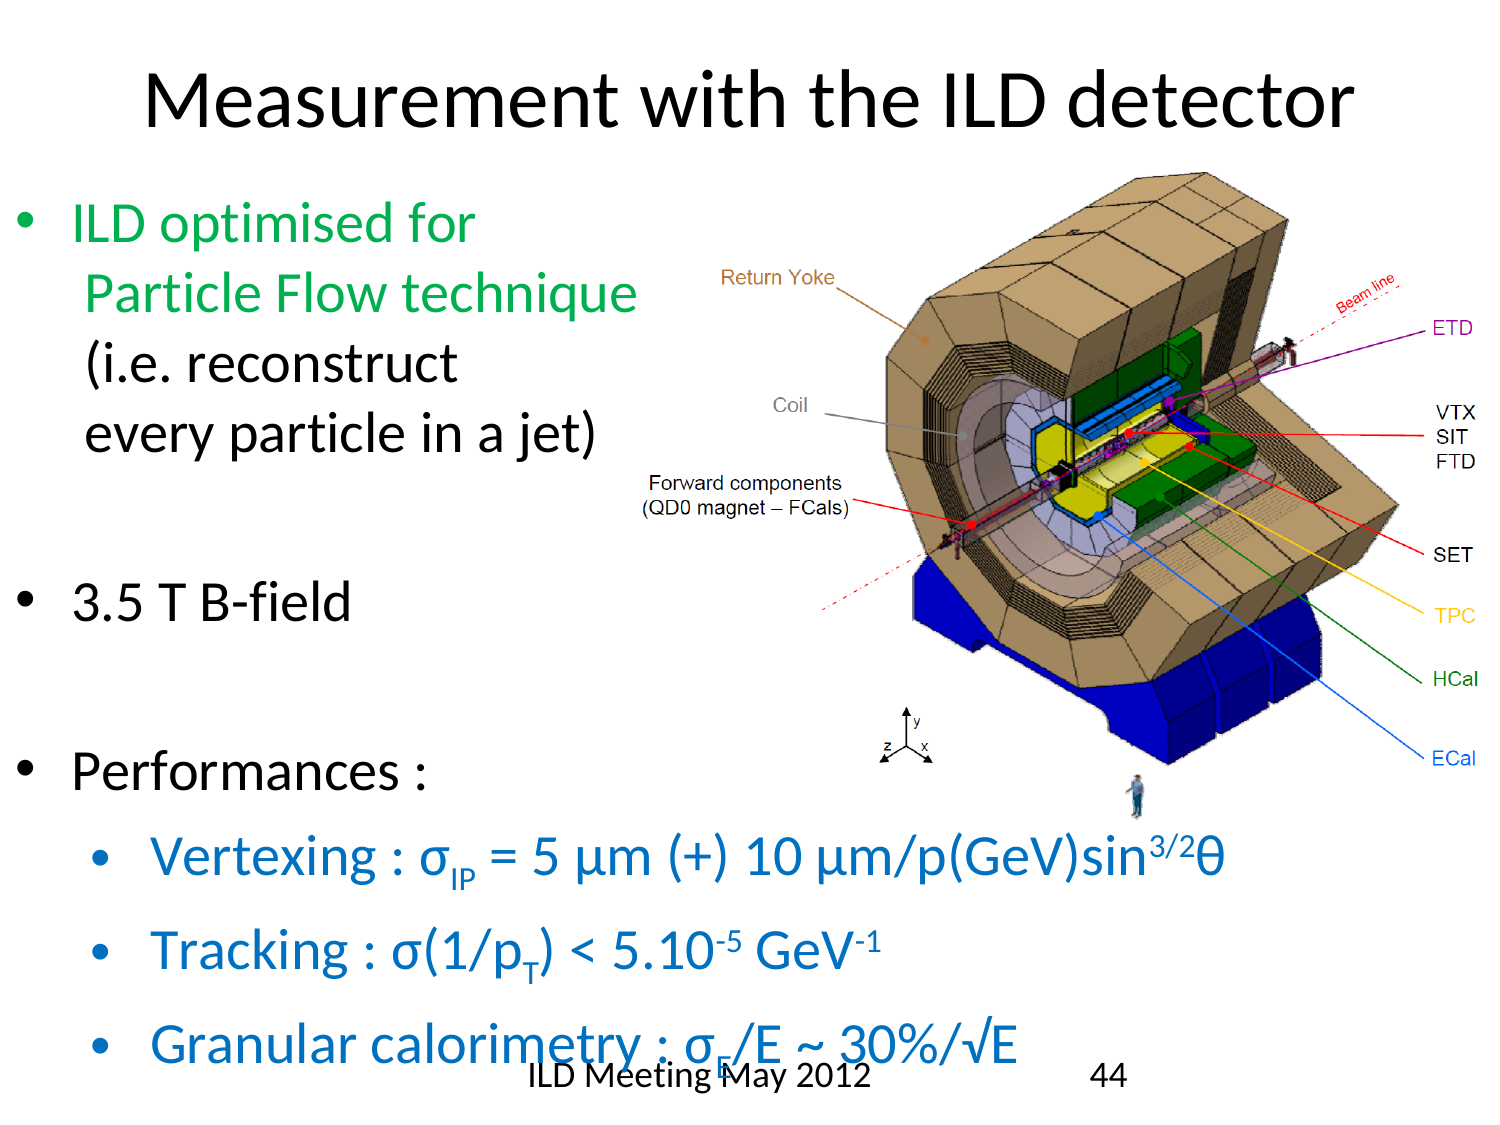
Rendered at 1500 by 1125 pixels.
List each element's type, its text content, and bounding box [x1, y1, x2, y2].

text_box [1270, 172, 1483, 823]
list ILD optimised for Particle Flow technique (i.e. reconstruct every particle in a jet) 3.5 T B-field Performances : Vertexing : σIP = 5 µm (+) 10 µm/p(GeV)sin3/2θ Tracking : σ(1/pT) < 5.10-5 GeV-1 Granular calorimetry : σE/E ~ 30%/√E [0, 177, 1270, 1125]
title Measurement with the ILD detector [75, 0, 1426, 188]
